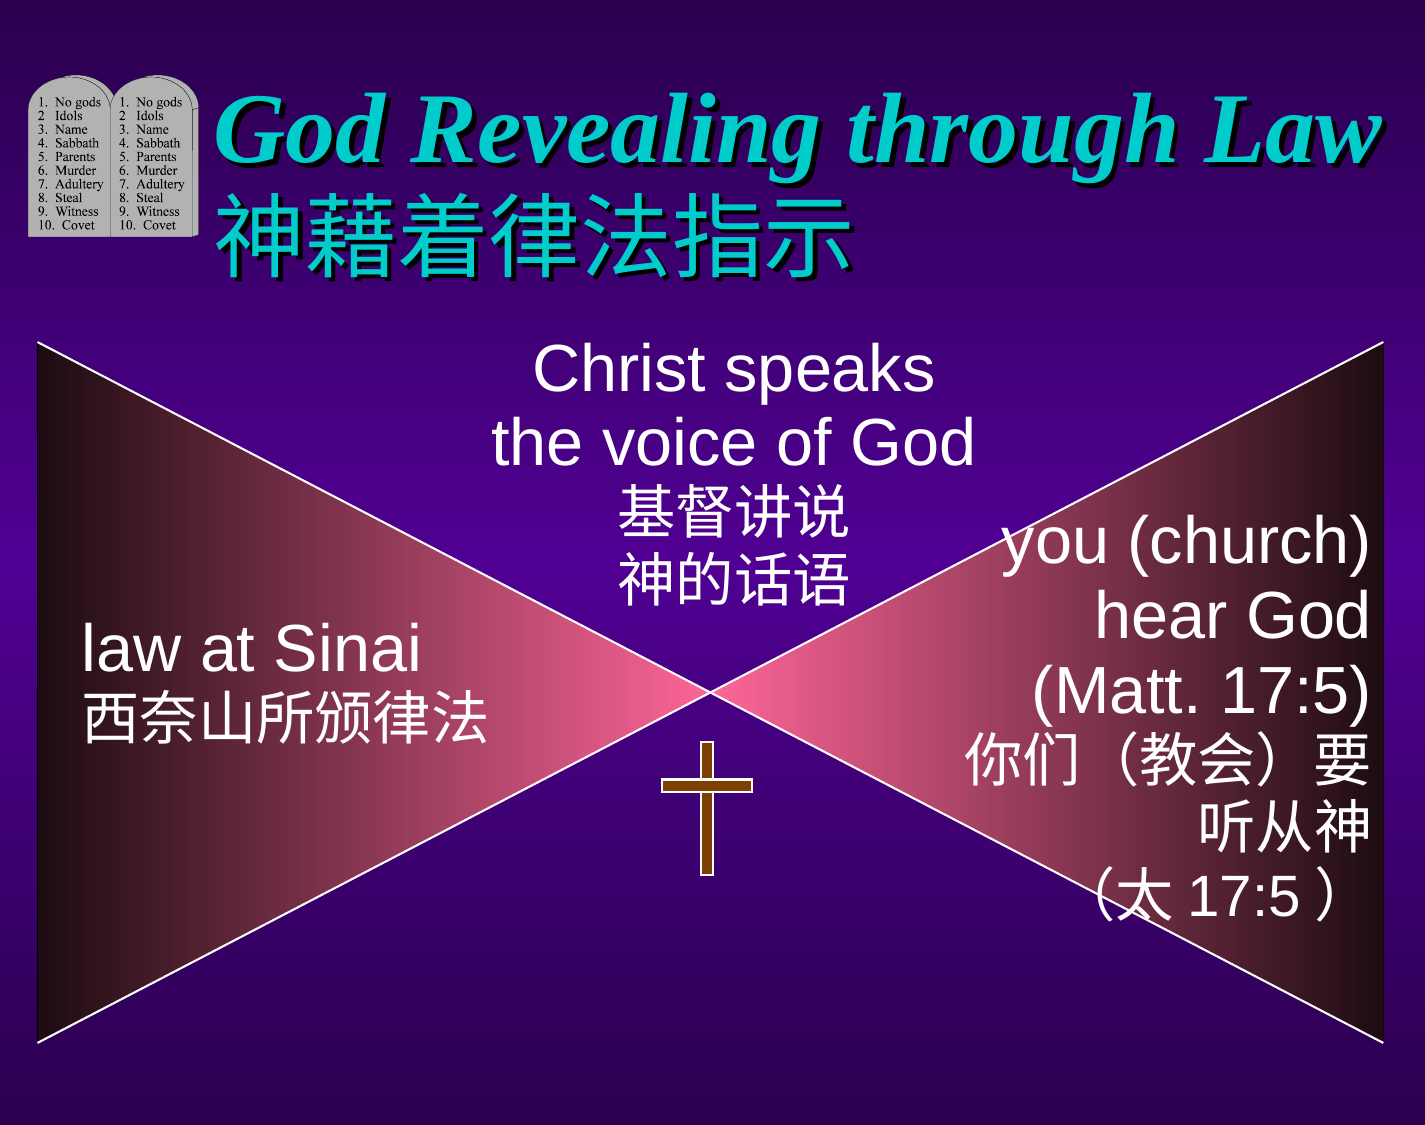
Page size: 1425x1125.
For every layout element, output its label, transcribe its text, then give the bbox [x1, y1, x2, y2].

text_box [661, 741, 753, 875]
title God Revealing through Law 神藉着律法指示 [199, 64, 1425, 301]
text_box [1188, 939, 1384, 1041]
text_box law at Sinai 西奈山所颁律法 [66, 603, 567, 762]
text_box you (church) hear God (Matt. 17:5) 你们（教会）要听从神 （太17:5） [922, 495, 1388, 939]
text_box [1094, 344, 1384, 495]
text_box [714, 624, 922, 801]
text_box Christ speaks the voice of God 基督讲说 神的话语 [461, 322, 1007, 624]
text_box [37, 344, 707, 1041]
